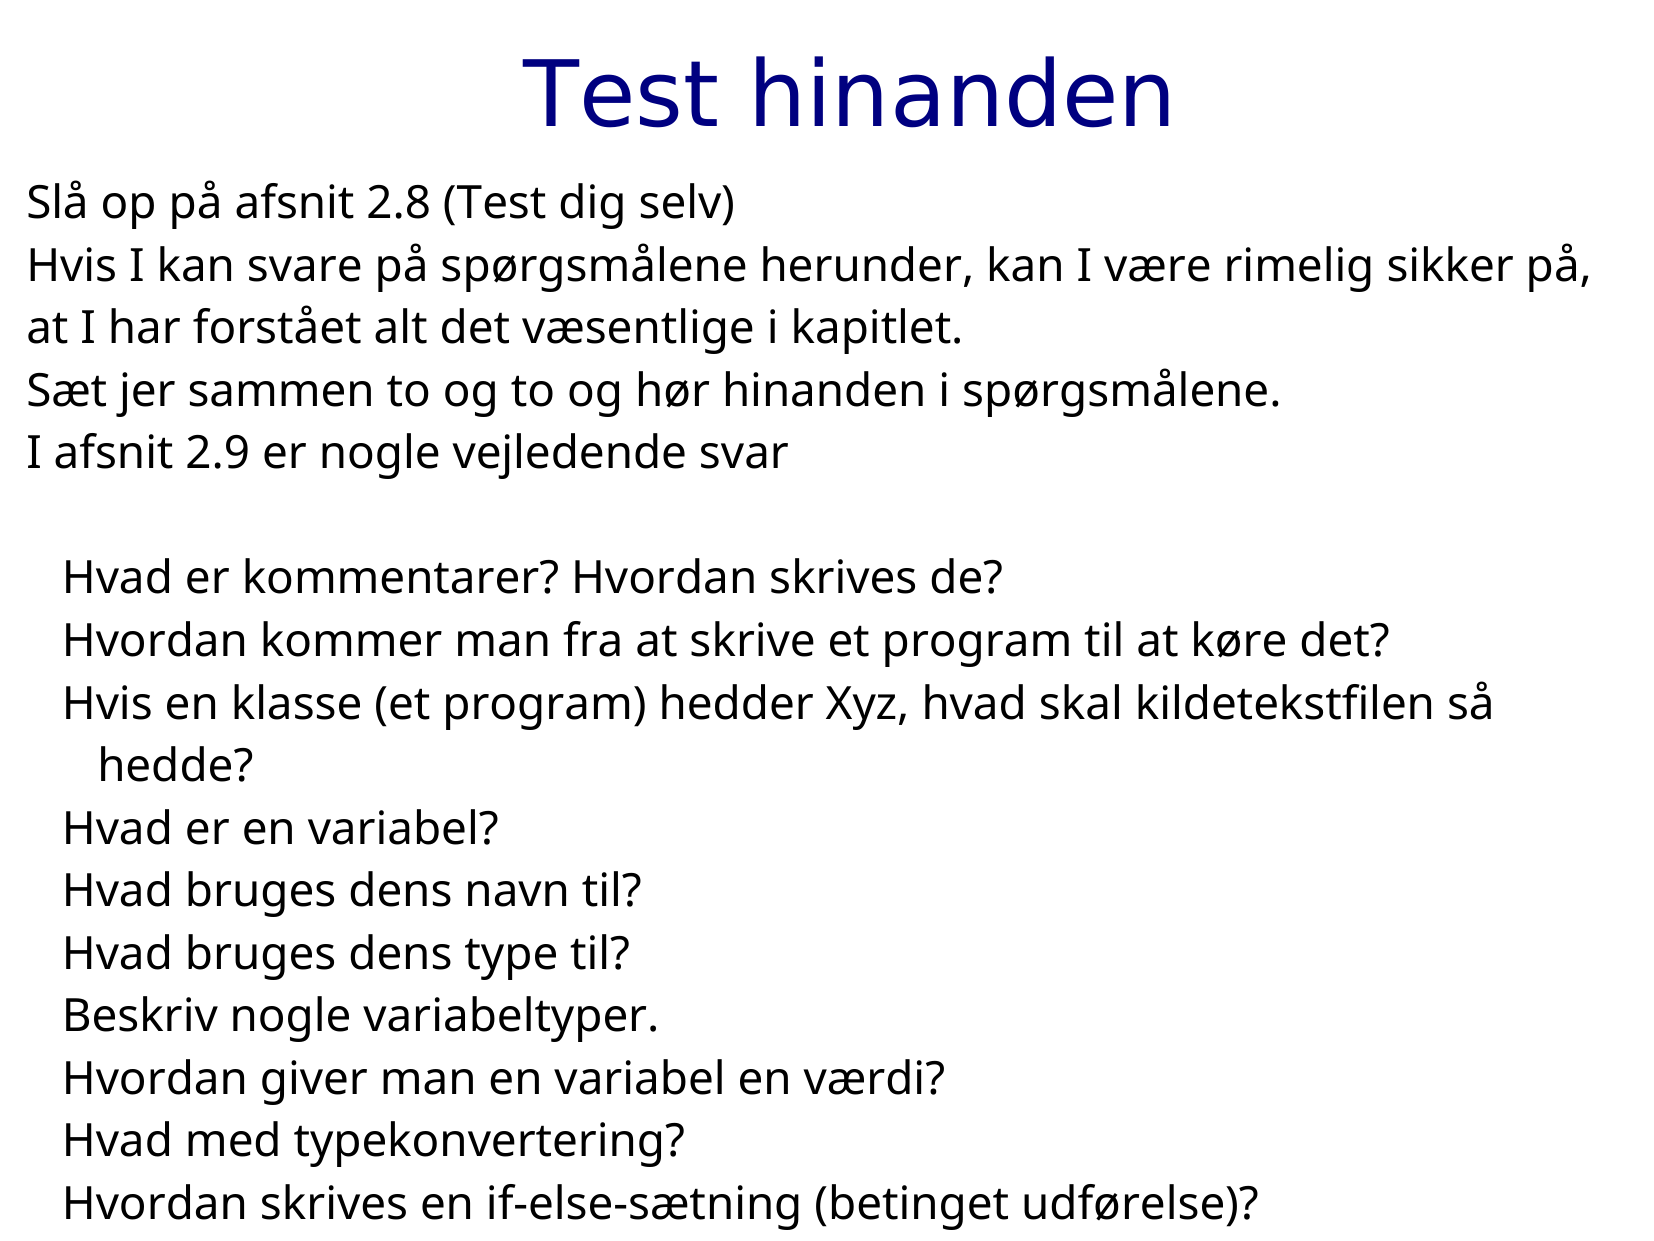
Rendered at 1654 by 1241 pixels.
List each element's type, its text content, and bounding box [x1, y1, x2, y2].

text_box Slå op på afsnit 2.8 (Test dig selv) Hvis I kan svare på spørgsmålene herunder, kan I være rimelig sikker på, at I har forstået alt det væsentlige i kapitlet. Sæt jer sammen to og to og hør hinanden i spørgsmålene. I afsnit 2.9 er nogle vejledende svar Hvad er kommentarer? Hvordan skrives de? Hvordan kommer man fra at skrive et program til at køre det? Hvis en klasse (et program) hedder Xyz, hvad skal kildetekstfilen så hedde? Hvad er en variabel? Hvad bruges dens navn til? Hvad bruges dens type til? Beskriv nogle variabeltyper. Hvordan giver man en variabel en værdi? Hvad med typekonvertering? Hvordan skrives en if-else-sætning (betinget udførelse)? Hvad gør { og }? Hvad er en løkke? Hvordan laver man en? Giv et eksempel. Hvilke slags fejl findes der? [26, 169, 1642, 1241]
title Test hinanden [156, 0, 1534, 169]
